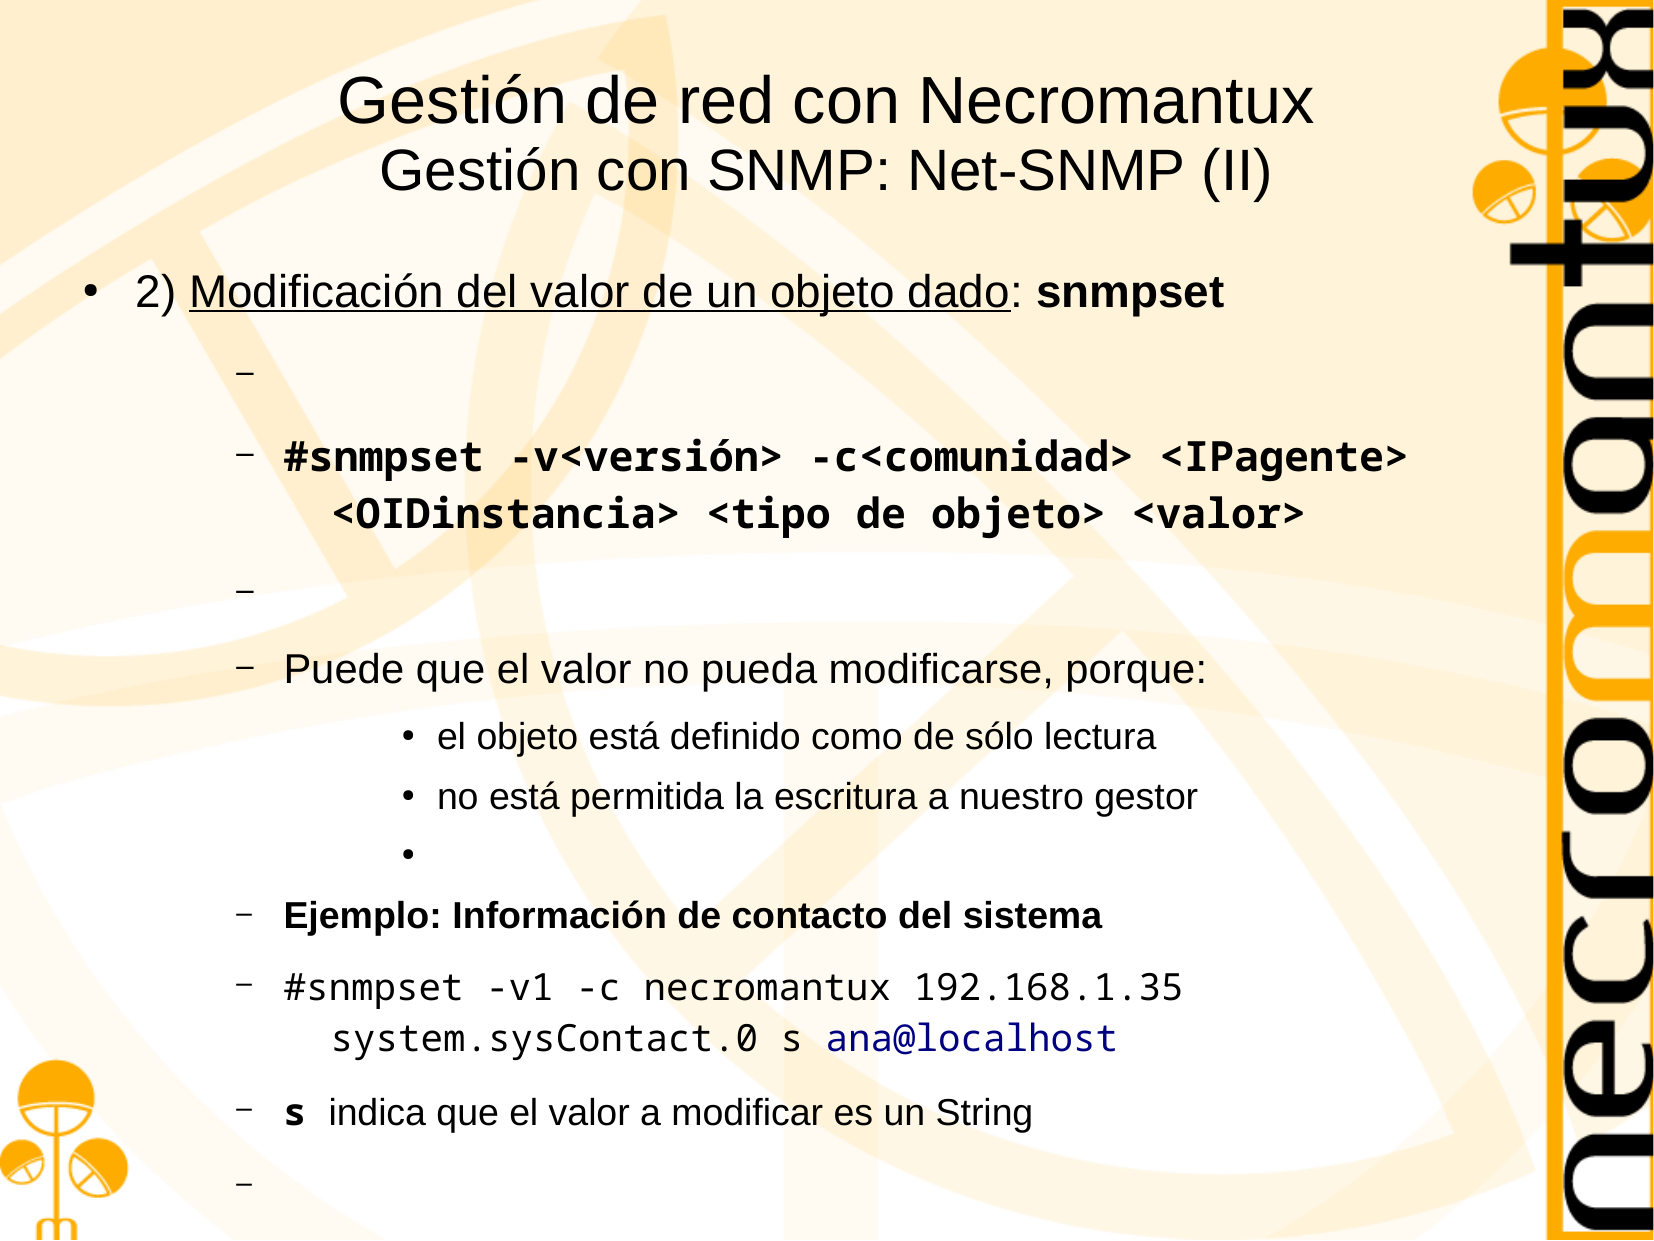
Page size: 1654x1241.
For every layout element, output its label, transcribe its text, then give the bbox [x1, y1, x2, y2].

picture [0, 0, 1654, 1240]
list 2) Modificación del valor de un objeto dado: snmpset #snmpset -v<versión> -c<comunidad> <IPagente> <OIDinstancia> <tipo de objeto> <valor> Puede que el valor no pueda modificarse, porque: el objeto está definido como de sólo lectura no está permitida la escritura a nuestro gestor Ejemplo: Información de contacto del sistema #snmpset -v1 -c necromantux 192.168.1.35 system.sysContact.0 s ana@localhost s indica que el valor a modificar es un String [47, 265, 1536, 1215]
title Gestión de red con Necromantux Gestión con SNMP: Net-SNMP (II) [82, 54, 1571, 211]
